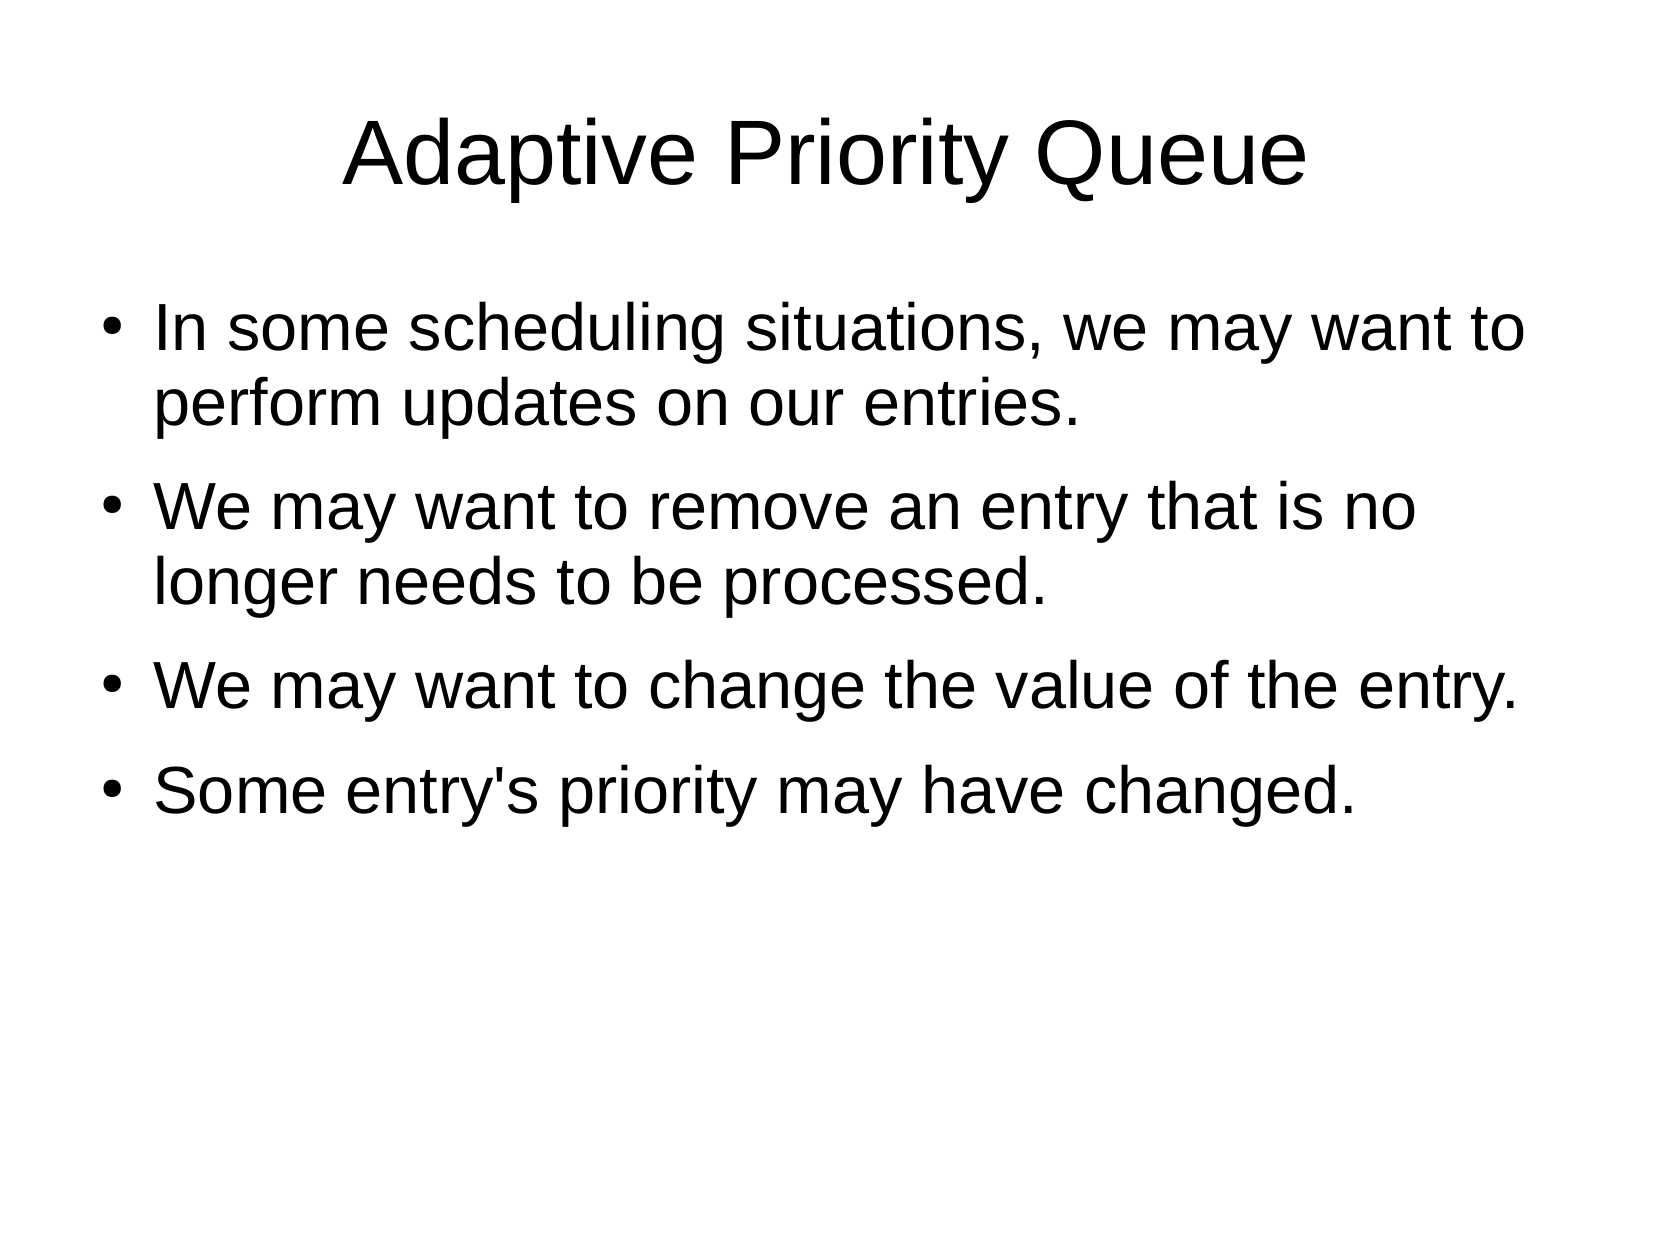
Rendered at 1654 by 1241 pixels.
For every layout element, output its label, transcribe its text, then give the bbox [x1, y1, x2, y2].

list In some scheduling situations, we may want to perform updates on our entries. We may want to remove an entry that is no longer needs to be processed. We may want to change the value of the entry. Some entry's priority may have changed. [82, 290, 1571, 1094]
title Adaptive Priority Queue [82, 56, 1571, 250]
